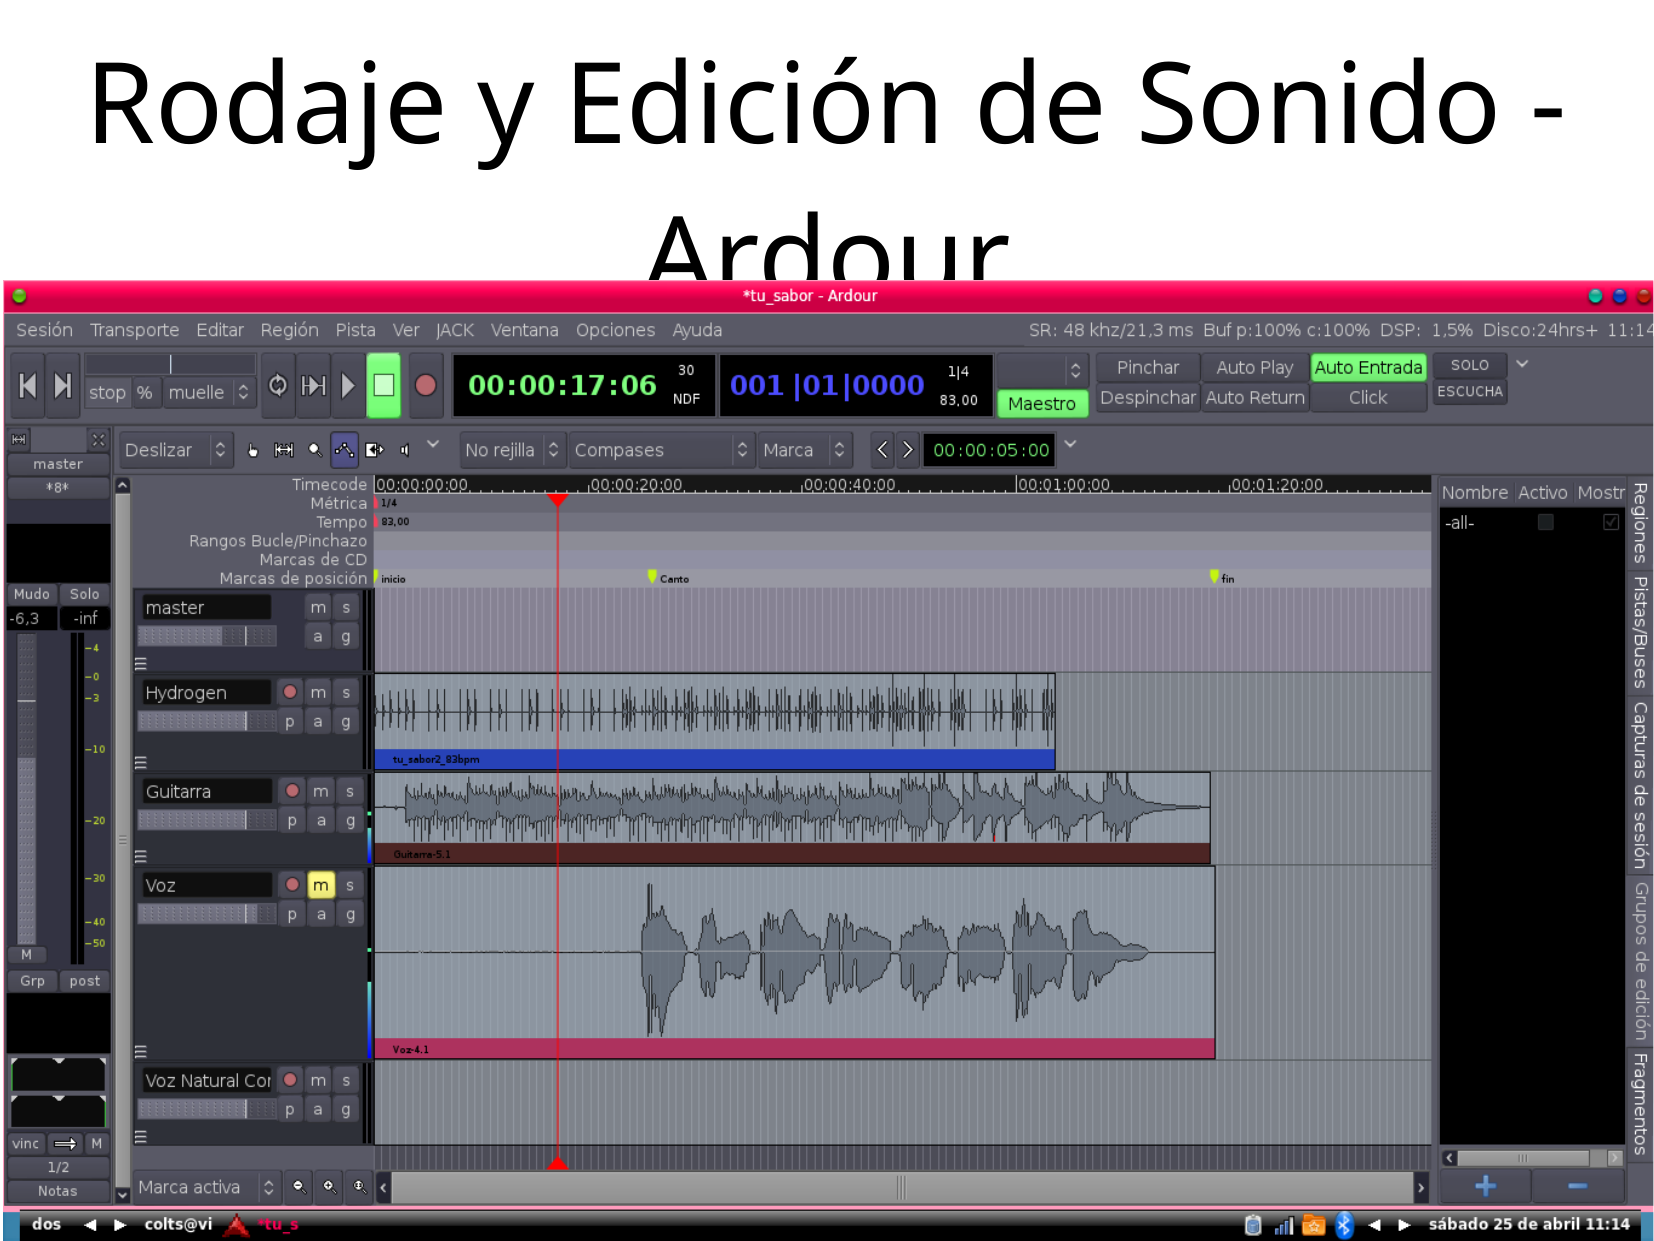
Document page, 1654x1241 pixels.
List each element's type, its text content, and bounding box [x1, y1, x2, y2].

picture [3, 280, 1654, 1241]
title Rodaje y Edición de Sonido - Ardour [82, 73, 1571, 280]
